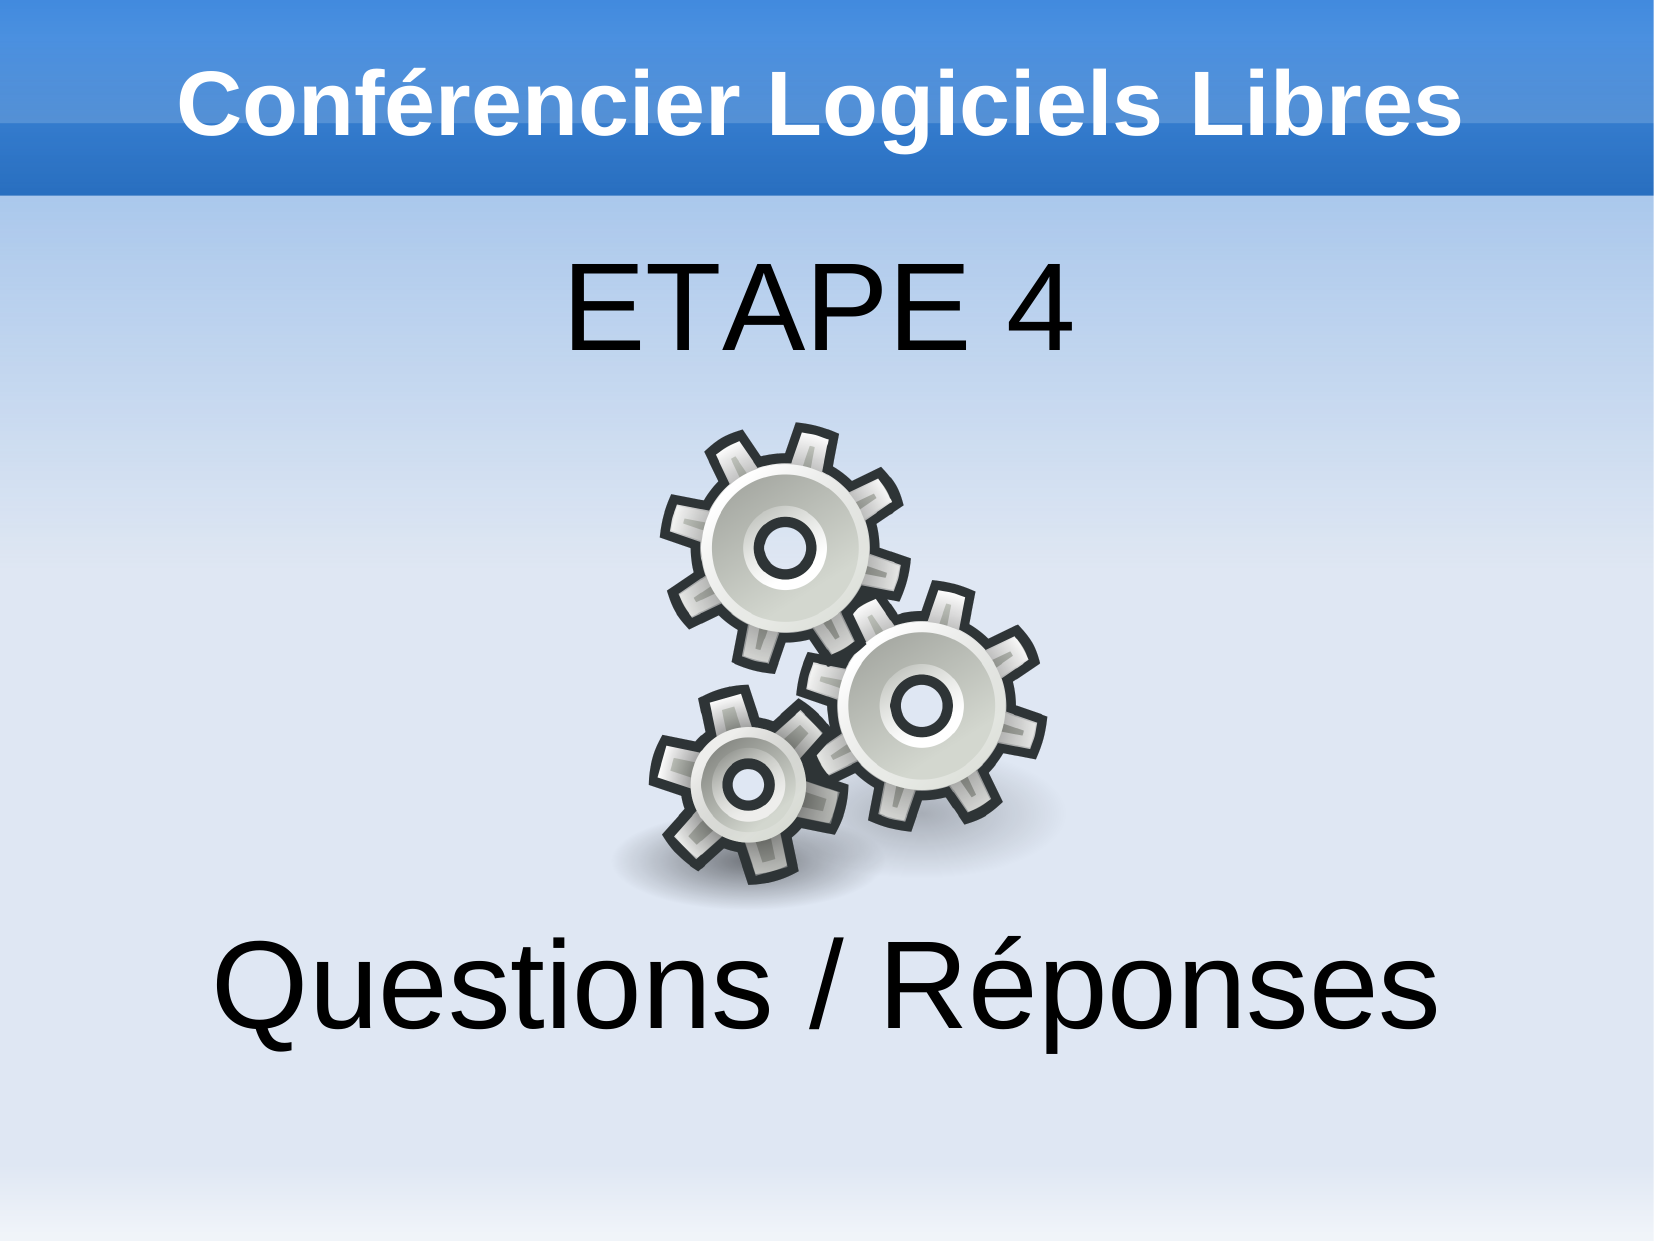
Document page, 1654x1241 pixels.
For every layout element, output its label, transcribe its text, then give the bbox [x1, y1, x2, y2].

text_box ETAPE 4 [547, 229, 1093, 400]
text_box Questions / Réponses [197, 908, 1457, 1079]
picture [0, 0, 1654, 1241]
title Conférencier Logiciels Libres [76, 0, 1565, 208]
